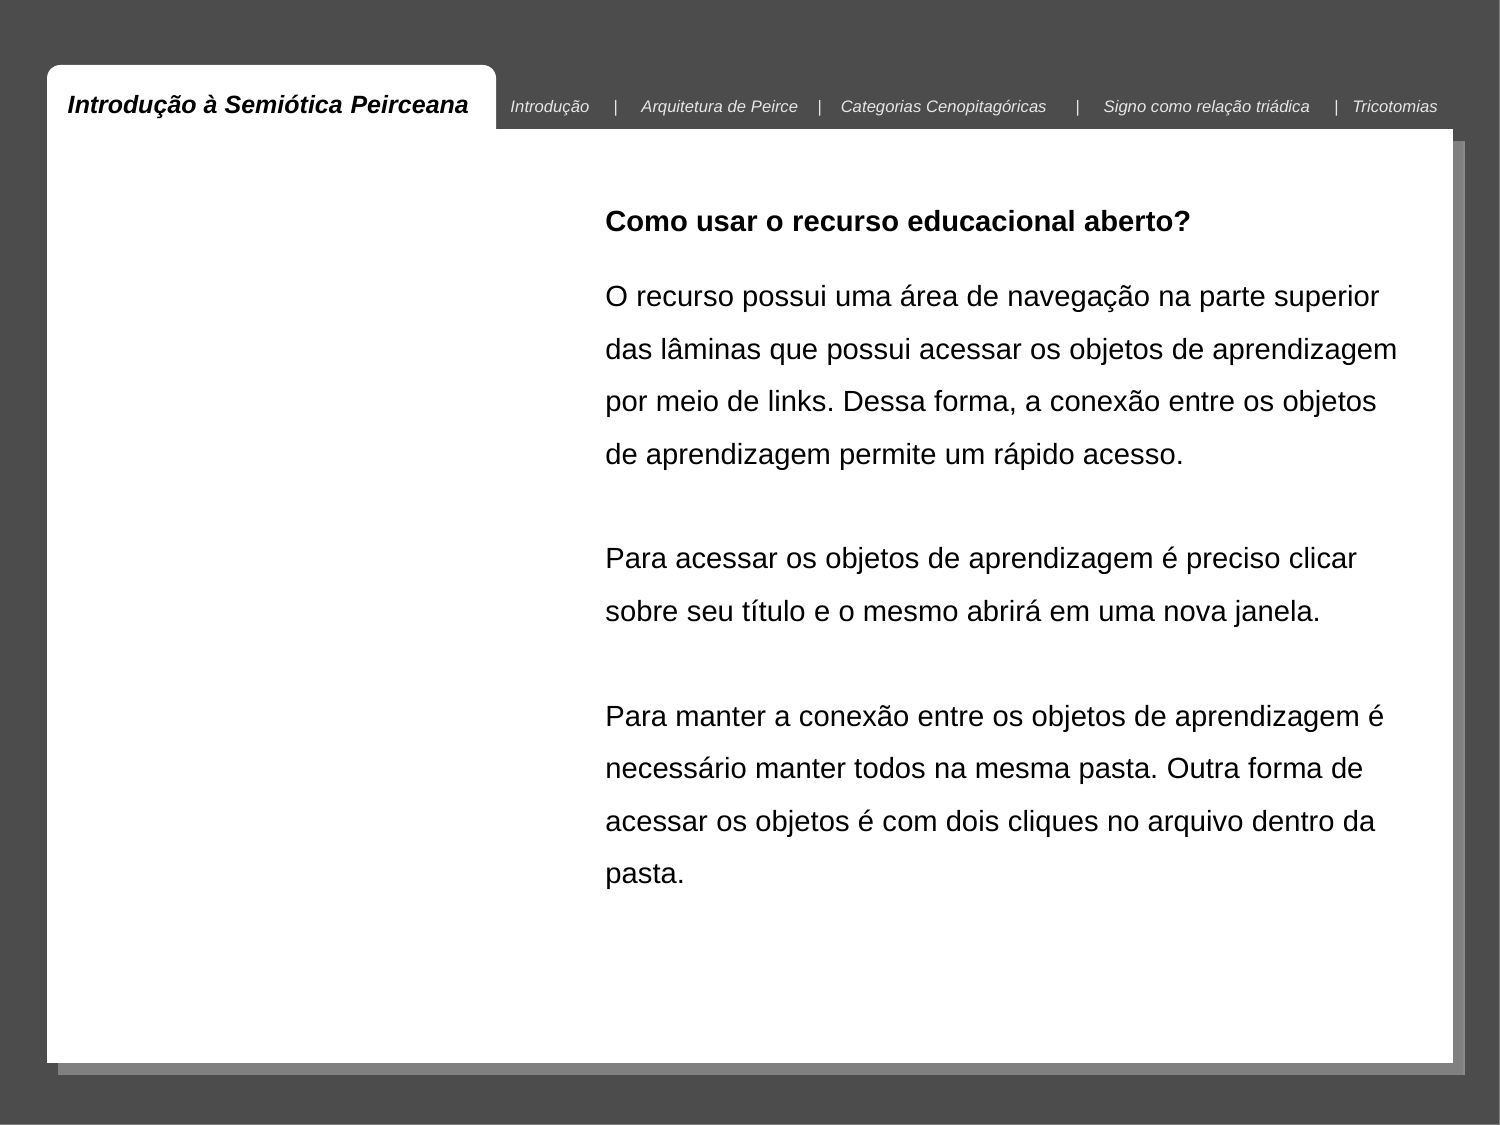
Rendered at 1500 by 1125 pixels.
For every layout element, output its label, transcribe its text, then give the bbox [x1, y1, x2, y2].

text_box O recurso possui uma área de navegação na parte superior das lâminas que possui acessar os objetos de aprendizagem por meio de links. Dessa forma, a conexão entre os objetos de aprendizagem permite um rápido acesso. Para acessar os objetos de aprendizagem é preciso clicar sobre seu título e o mesmo abrirá em uma nova janela. Para manter a conexão entre os objetos de aprendizagem é necessário manter todos na mesma pasta. Outra forma de acessar os objetos é com dois cliques no arquivo dentro da pasta. [590, 252, 1420, 1107]
text_box Como usar o recurso educacional aberto? [590, 177, 1420, 252]
